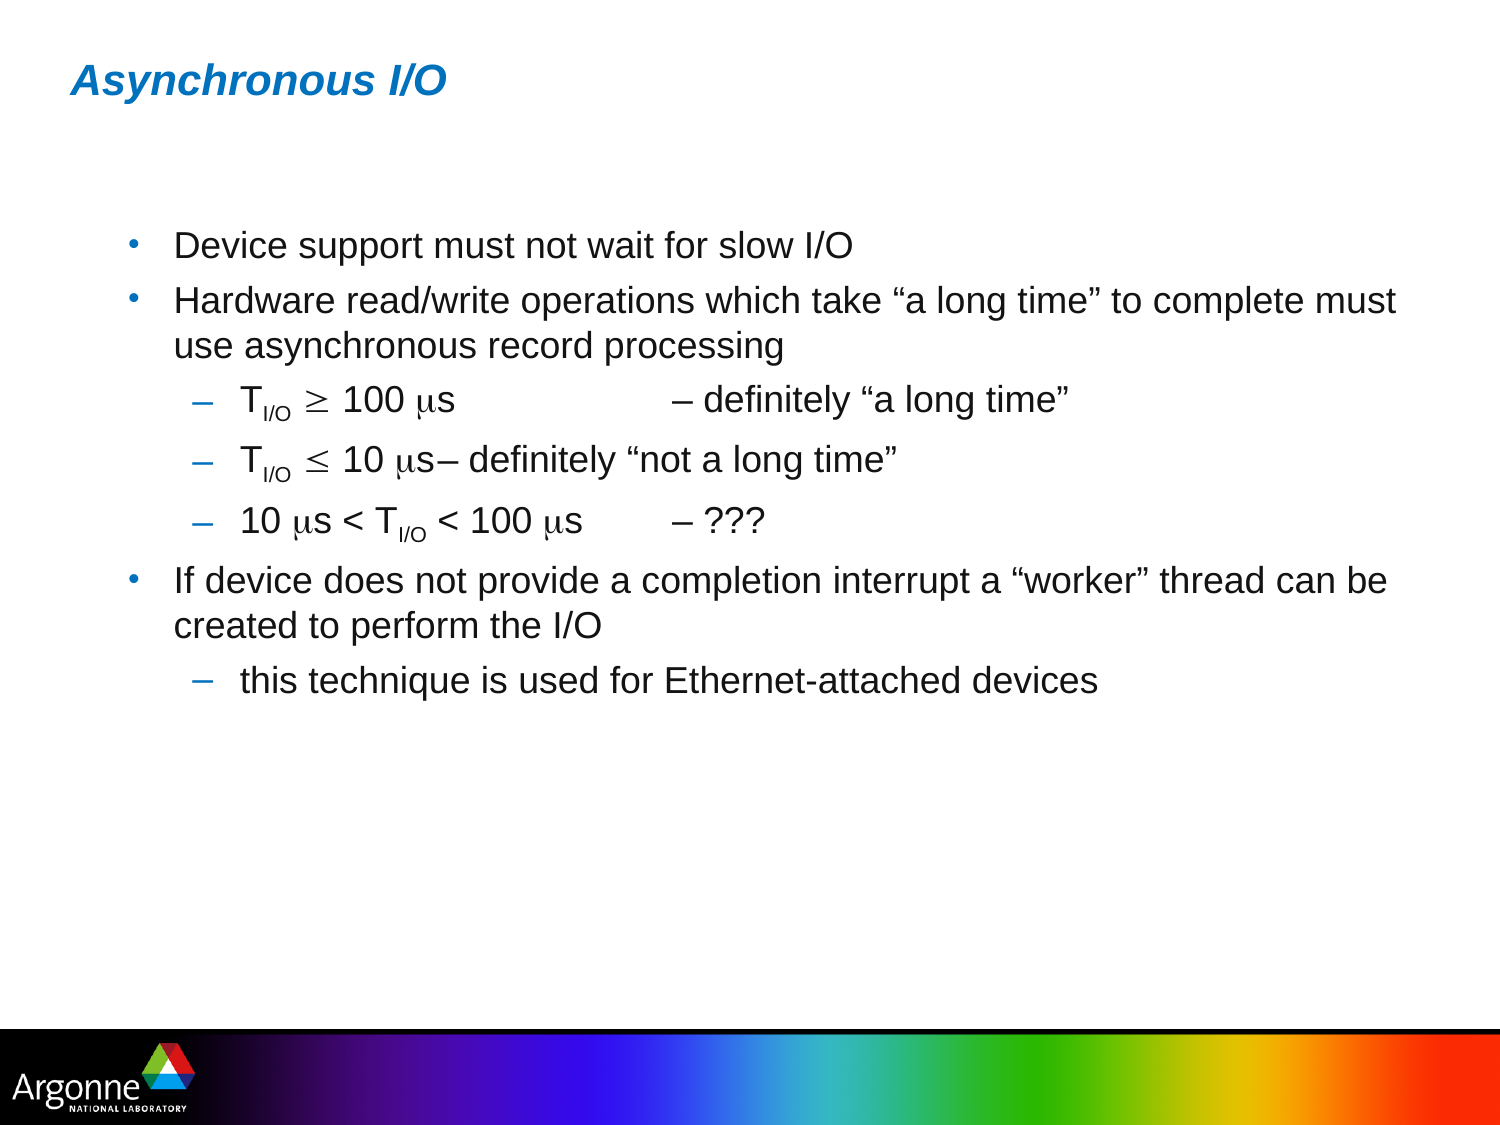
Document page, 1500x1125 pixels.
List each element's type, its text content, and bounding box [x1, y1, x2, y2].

list Device support must not wait for slow I/O Hardware read/write operations which take “a long time” to complete must use asynchronous record processing TI/O ≥ 100 μs – definitely “a long time” TI/O ≤ 10 μs – definitely “not a long time” 10 μs < TI/O < 100 μs – ??? If device does not provide a completion interrupt a “worker” thread can be created to perform the I/O this technique is used for Ethernet-attached devices [112, 213, 1457, 709]
picture [0, 1029, 1500, 1125]
title Asynchronous I/O [55, 57, 1361, 113]
